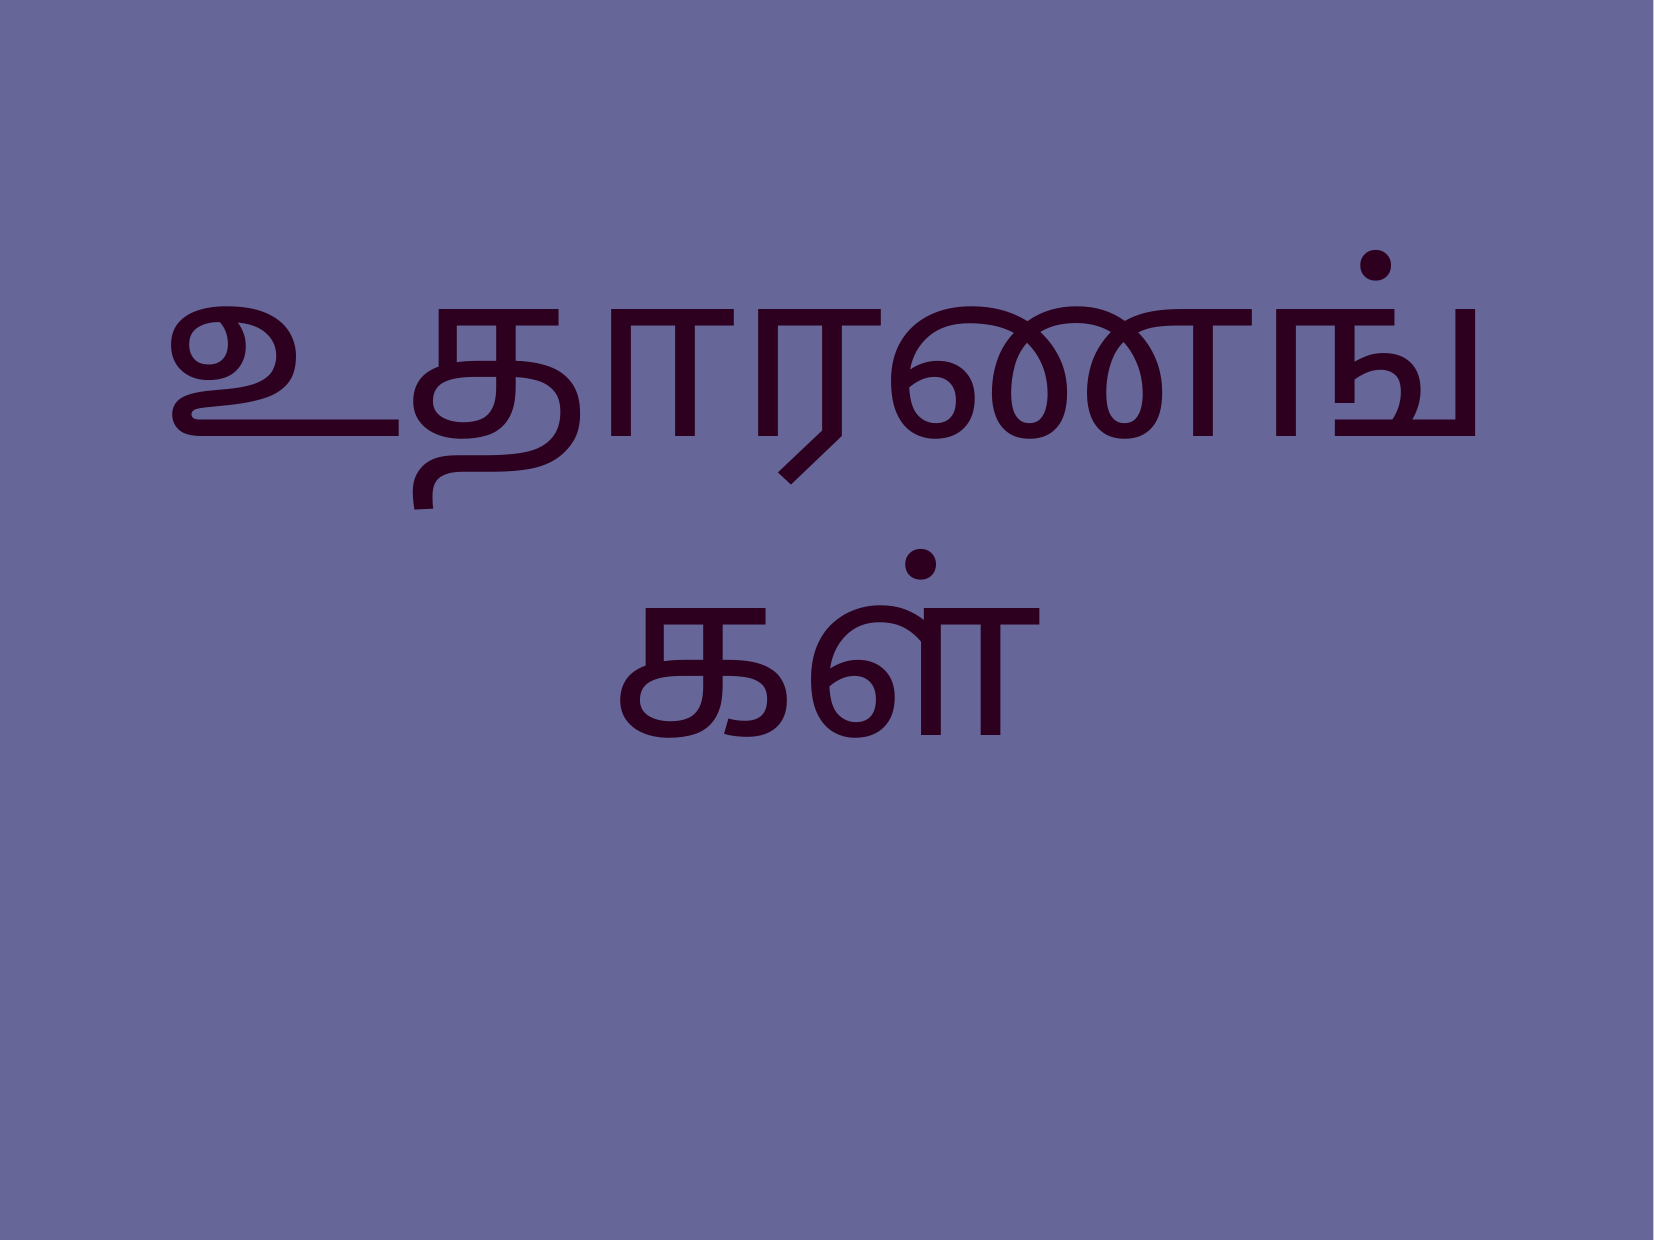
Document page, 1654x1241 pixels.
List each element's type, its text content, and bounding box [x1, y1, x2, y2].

subtitle உதாரணங்கள் [82, 49, 1571, 1010]
